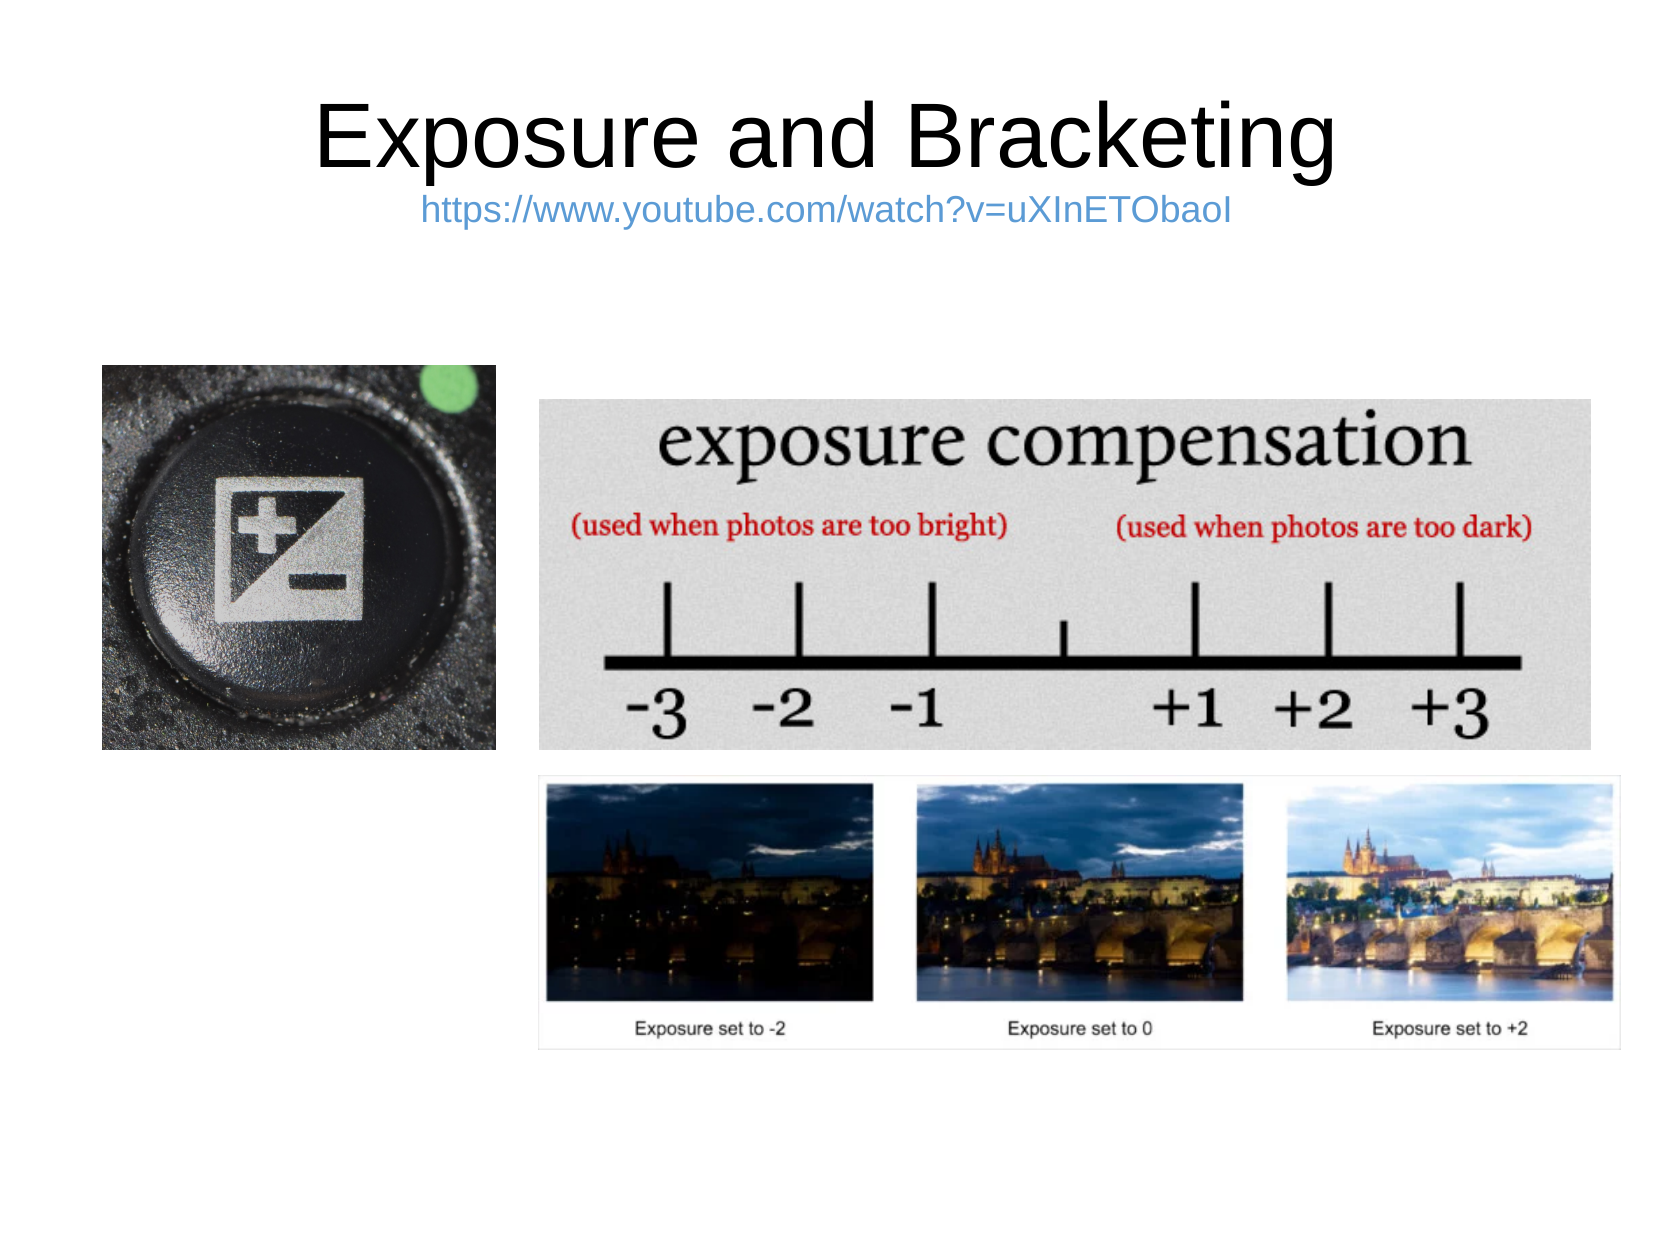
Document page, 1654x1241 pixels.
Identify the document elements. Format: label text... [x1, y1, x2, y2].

title Exposure and Bracketing https://www.youtube.com/watch?v=uXInETObaoI [82, 49, 1571, 257]
picture [539, 399, 1591, 751]
picture [102, 365, 496, 751]
picture [538, 775, 1621, 1051]
